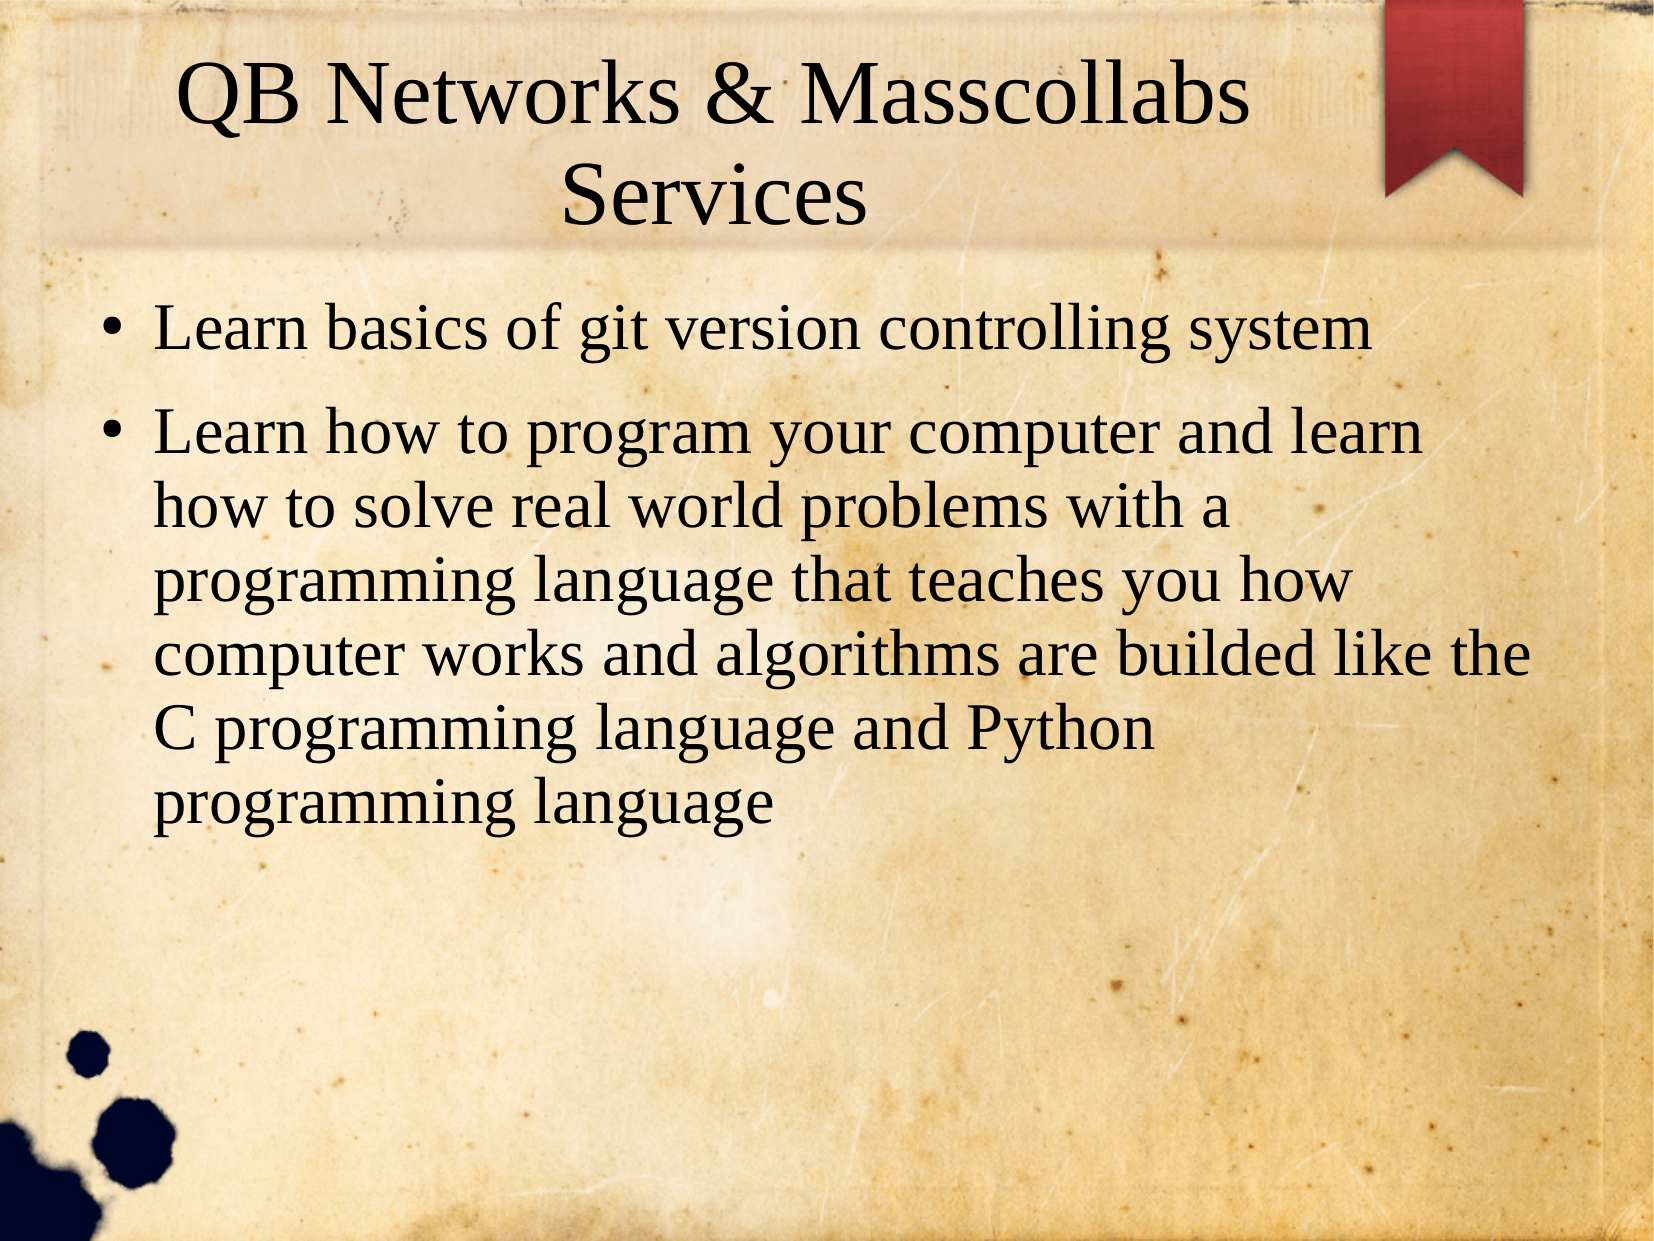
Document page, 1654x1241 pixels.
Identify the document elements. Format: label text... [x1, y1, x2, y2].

title QB Networks & Masscollabs Services [82, 41, 1347, 245]
picture [0, 0, 1654, 1241]
list Learn basics of git version controlling system Learn how to program your computer and learn how to solve real world problems with a programming language that teaches you how computer works and algorithms are builded like the C programming language and Python programming language [82, 290, 1538, 1010]
